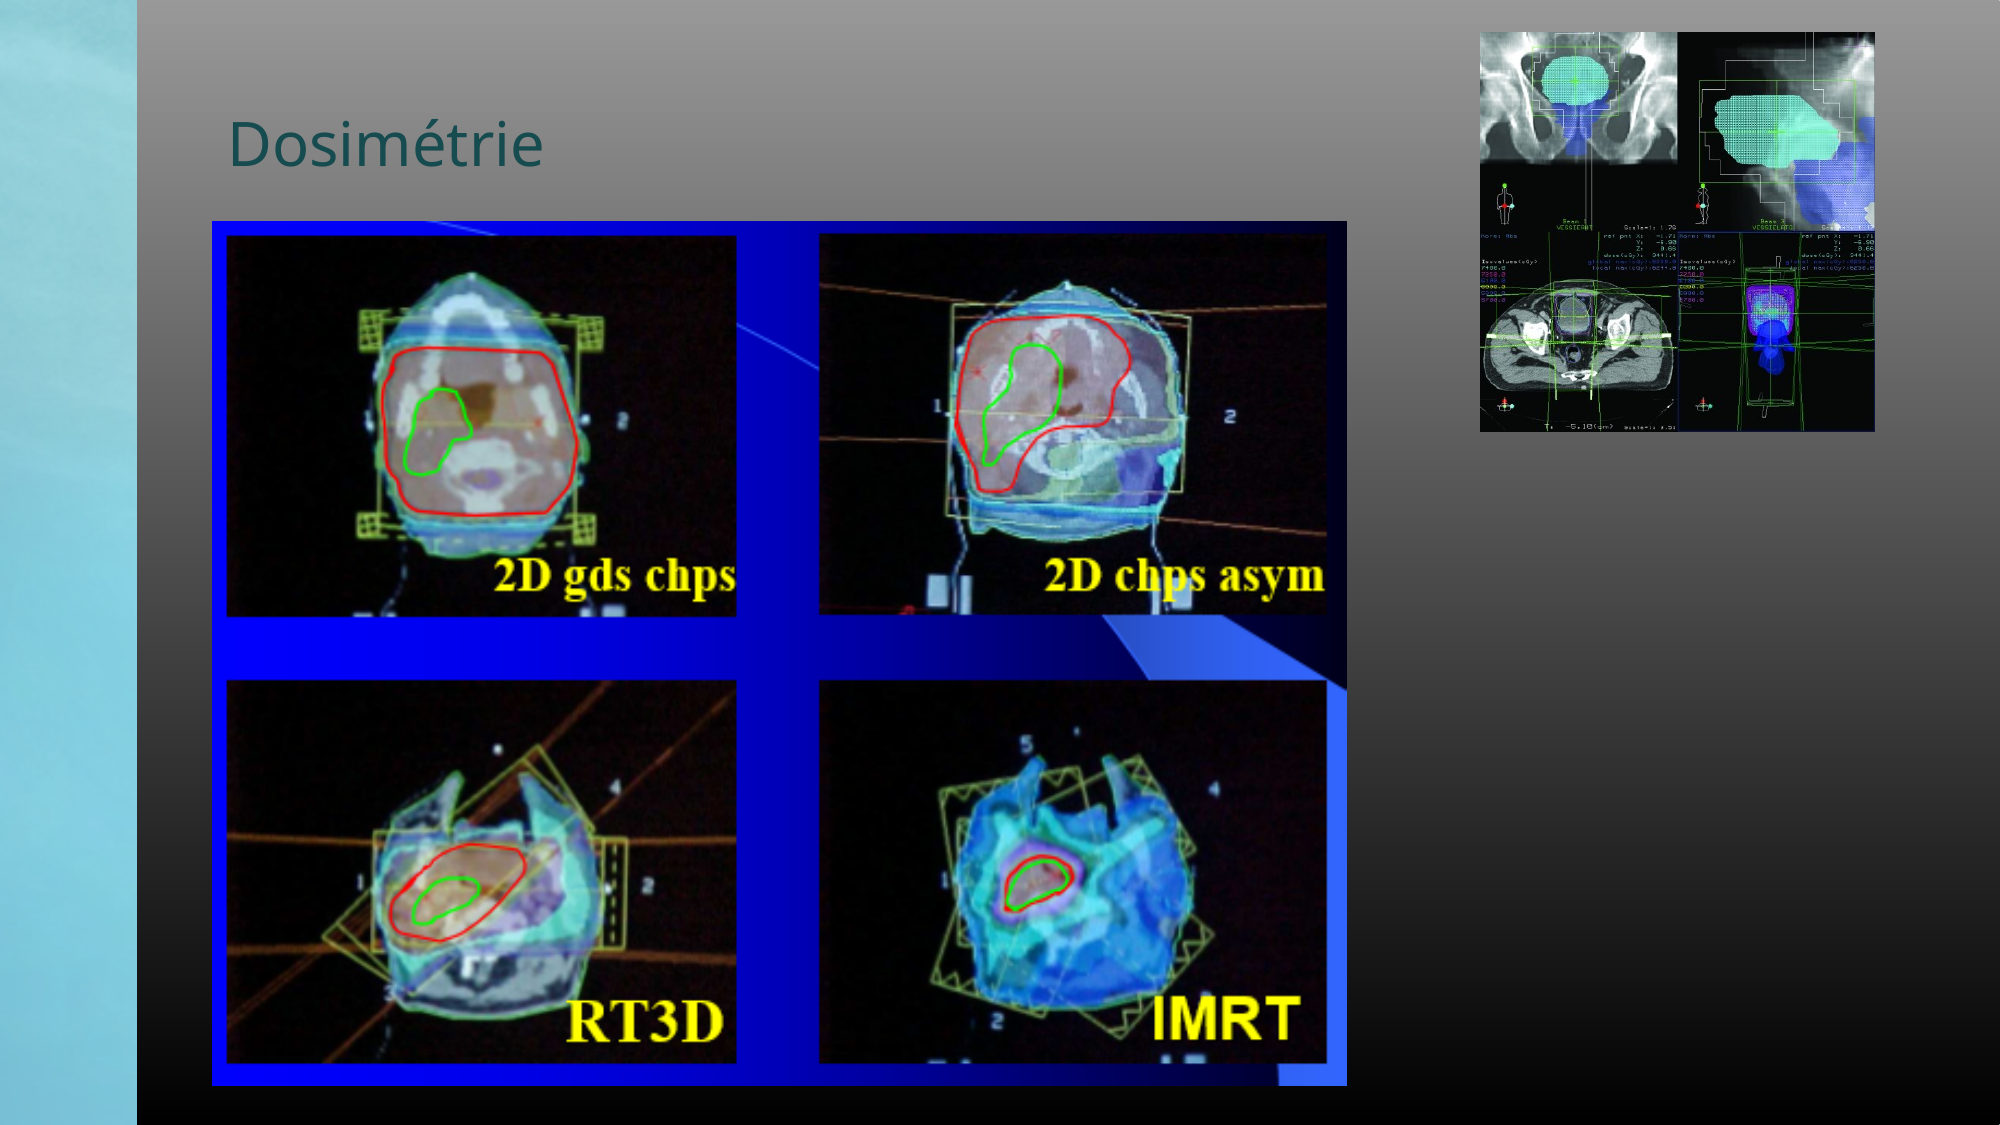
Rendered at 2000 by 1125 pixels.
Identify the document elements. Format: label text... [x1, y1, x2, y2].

picture [1480, 32, 1875, 432]
picture [212, 221, 1347, 1086]
title Dosimétrie [212, 62, 604, 188]
